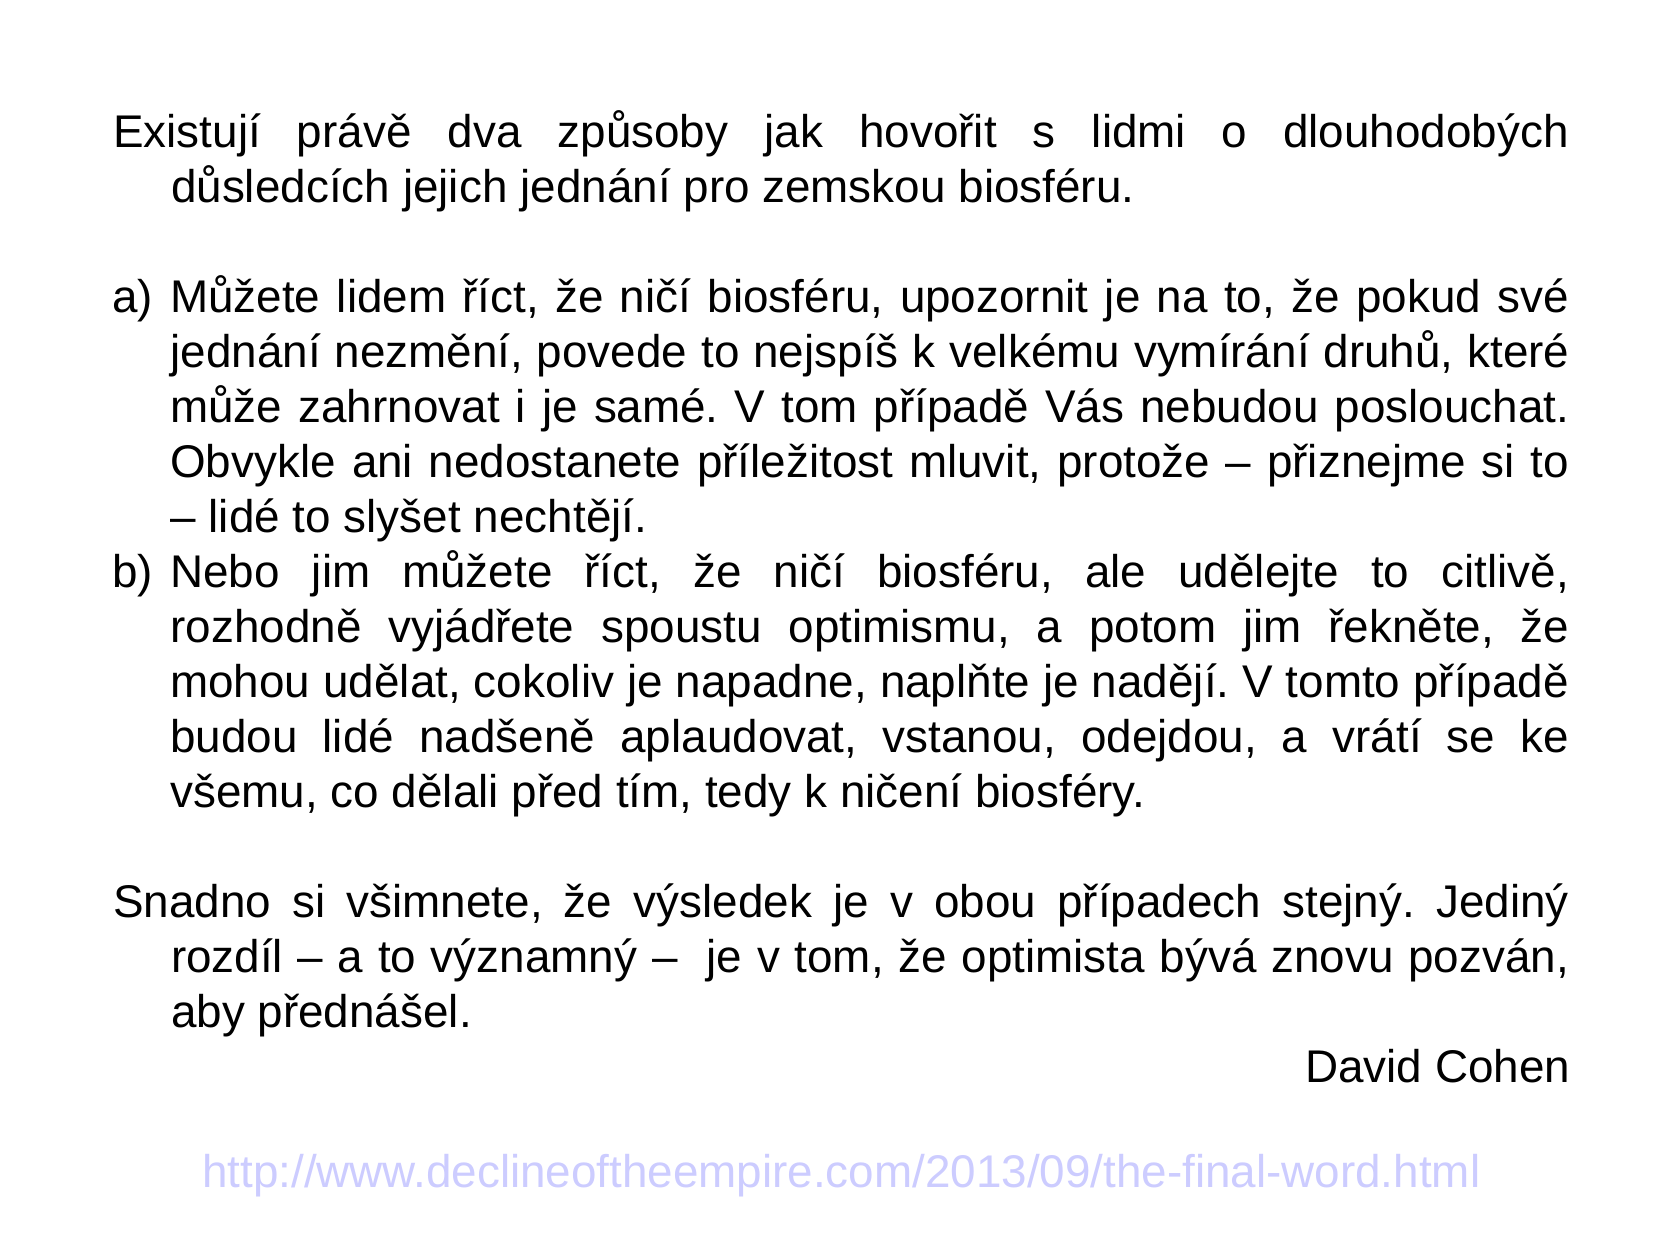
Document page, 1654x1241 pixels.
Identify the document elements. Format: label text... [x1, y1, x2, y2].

subtitle Existují právě dva způsoby jak hovořit s lidmi o dlouhodobých důsledcích jejich jednání pro zemskou biosféru. Můžete lidem říct, že ničí biosféru, upozornit je na to, že pokud své jednání nezmění, povede to nejspíš k velkému vymírání druhů, které může zahrnovat i je samé. V tom případě Vás nebudou poslouchat. Obvykle ani nedostanete příležitost mluvit, protože – přiznejme si to – lidé to slyšet nechtějí. Nebo jim můžete říct, že ničí biosféru, ale udělejte to citlivě, rozhodně vyjádřete spoustu optimismu, a potom jim řekněte, že mohou udělat, cokoliv je napadne, naplňte je nadějí. V tomto případě budou lidé nadšeně aplaudovat, vstanou, odejdou, a vrátí se ke všemu, co dělali před tím, tedy k ničení biosféry. Snadno si všimnete, že výsledek je v obou případech stejný. Jediný rozdíl – a to významný – je v tom, že optimista bývá znovu pozván, aby přednášel. David Cohen http://www.declineoftheempire.com/2013/09/the-final-word.html [82, 138, 1571, 1161]
